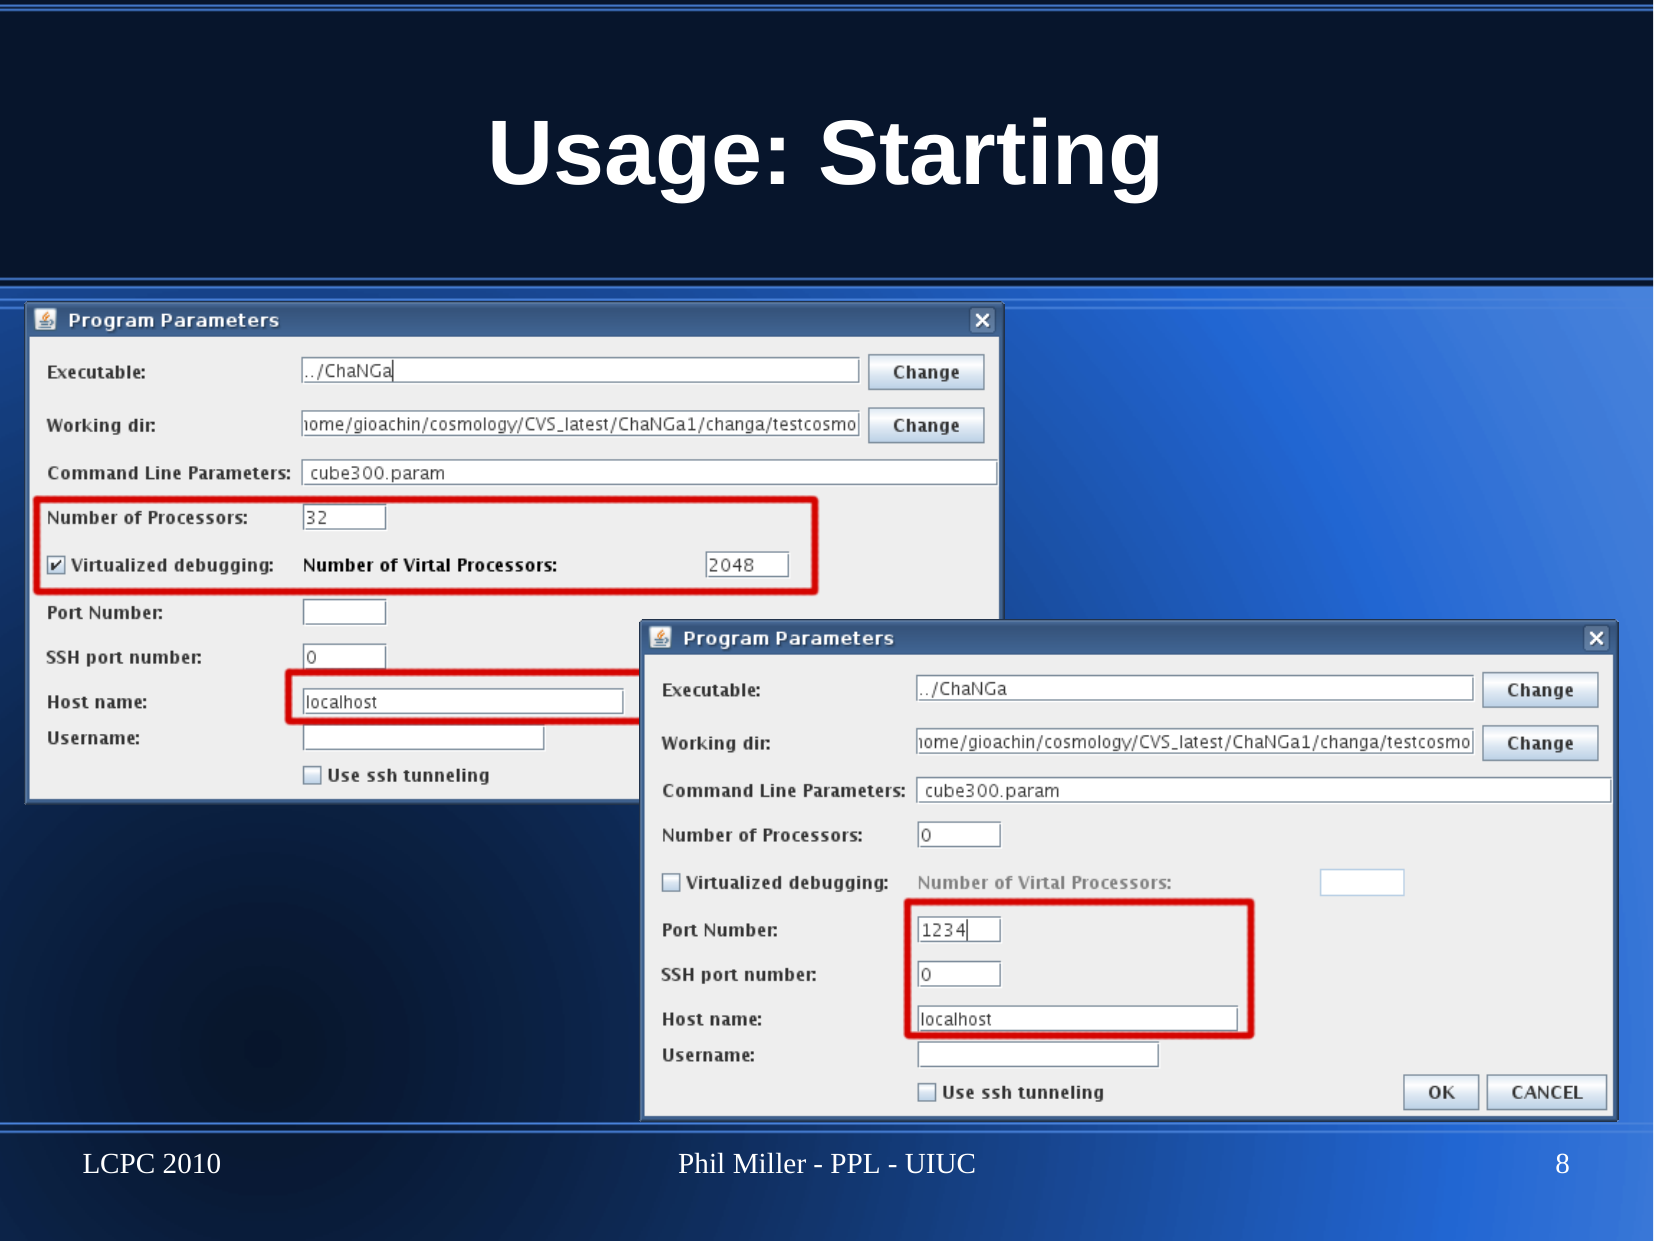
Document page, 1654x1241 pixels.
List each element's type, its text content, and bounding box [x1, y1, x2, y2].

picture [0, 0, 1654, 1241]
title Usage: Starting [82, 56, 1571, 250]
